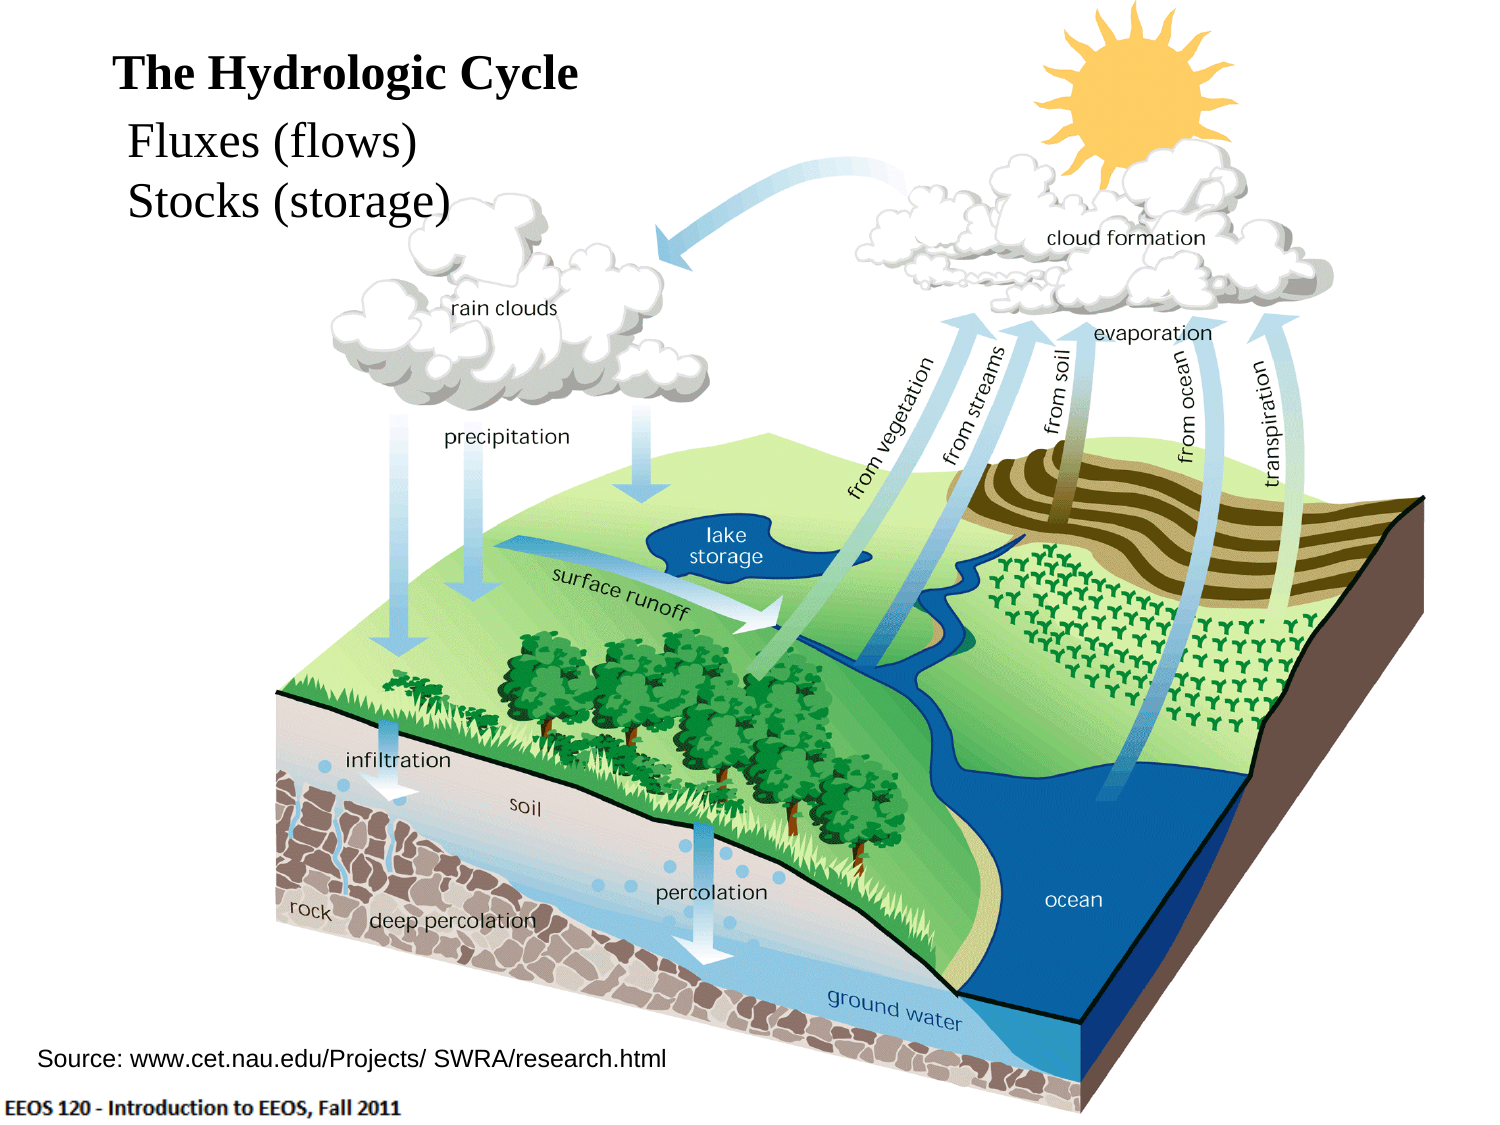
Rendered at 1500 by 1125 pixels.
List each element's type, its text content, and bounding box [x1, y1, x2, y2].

text_box Source: www.cet.nau.edu/Projects/ SWRA/research.html [22, 1034, 690, 1081]
text_box Fluxes (flows) Stocks (storage) [112, 99, 467, 236]
picture [0, 0, 1426, 1125]
text_box The Hydrologic Cycle [97, 31, 594, 108]
